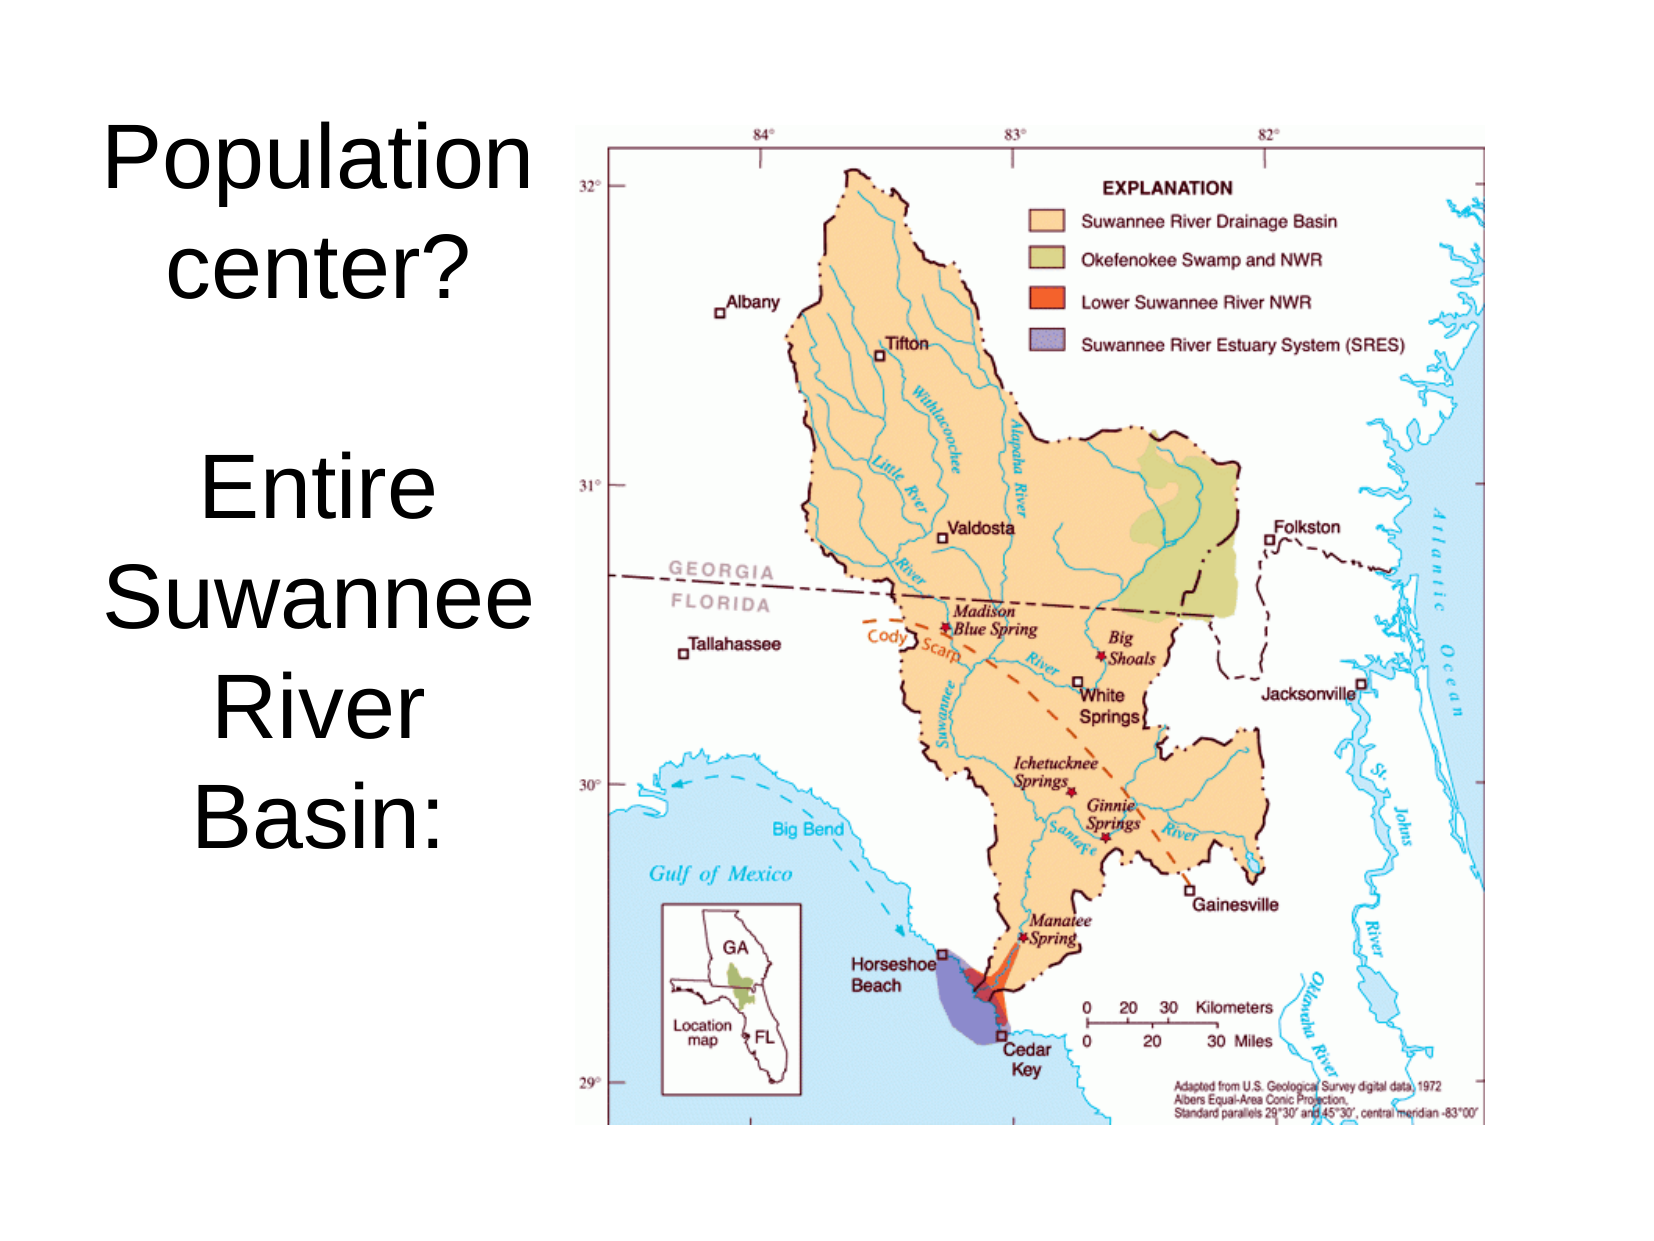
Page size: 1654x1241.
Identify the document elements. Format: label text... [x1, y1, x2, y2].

text_box Population center? Entire Suwannee River Basin: [82, 49, 555, 915]
picture [575, 125, 1485, 1125]
